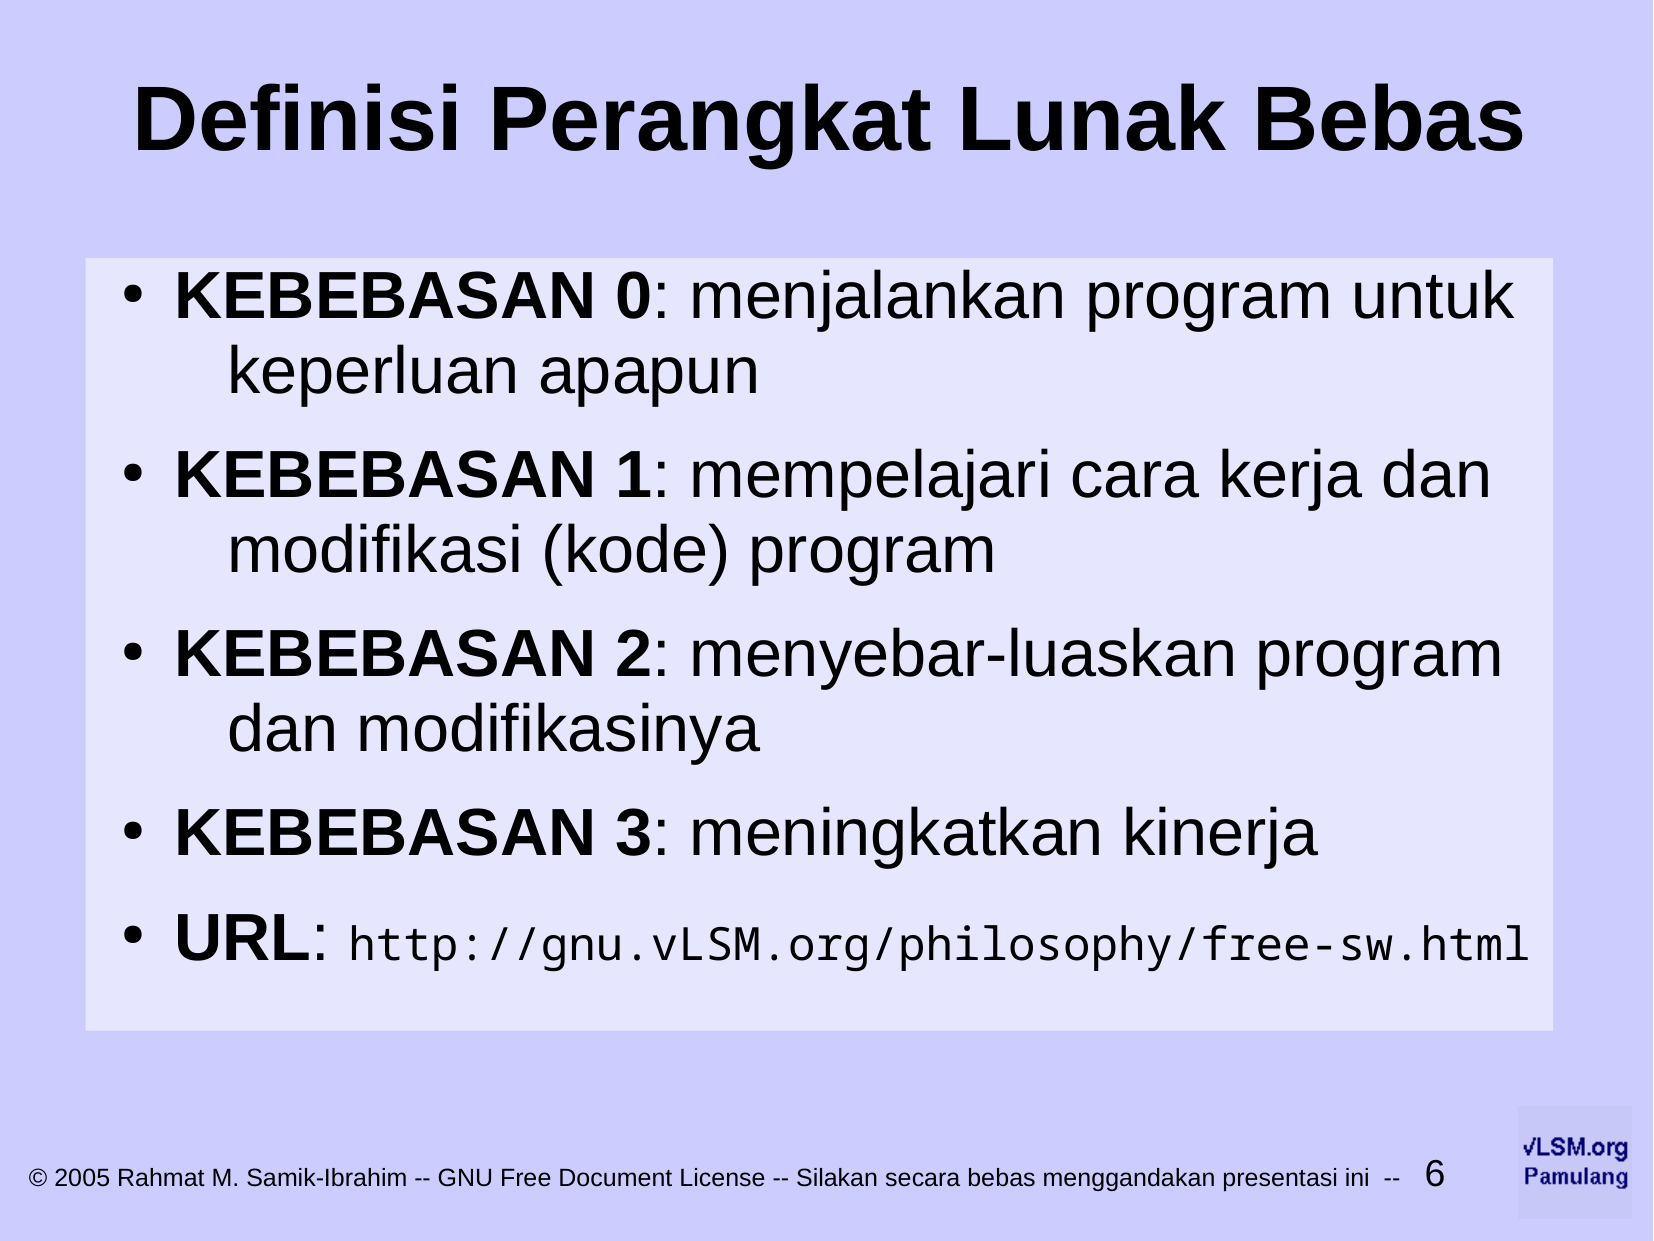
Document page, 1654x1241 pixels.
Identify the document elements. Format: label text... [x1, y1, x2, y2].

title Definisi Perangkat Lunak Bebas [38, 63, 1623, 174]
list KEBEBASAN 0: menjalankan program untuk keperluan apapun KEBEBASAN 1: mempelajari cara kerja dan modifikasi (kode) program KEBEBASAN 2: menyebar-luaskan program dan modifikasinya KEBEBASAN 3: meningkatkan kinerja URL: http://gnu.vLSM.org/philosophy/free-sw.html [85, 258, 1554, 1031]
picture [1518, 1106, 1632, 1219]
